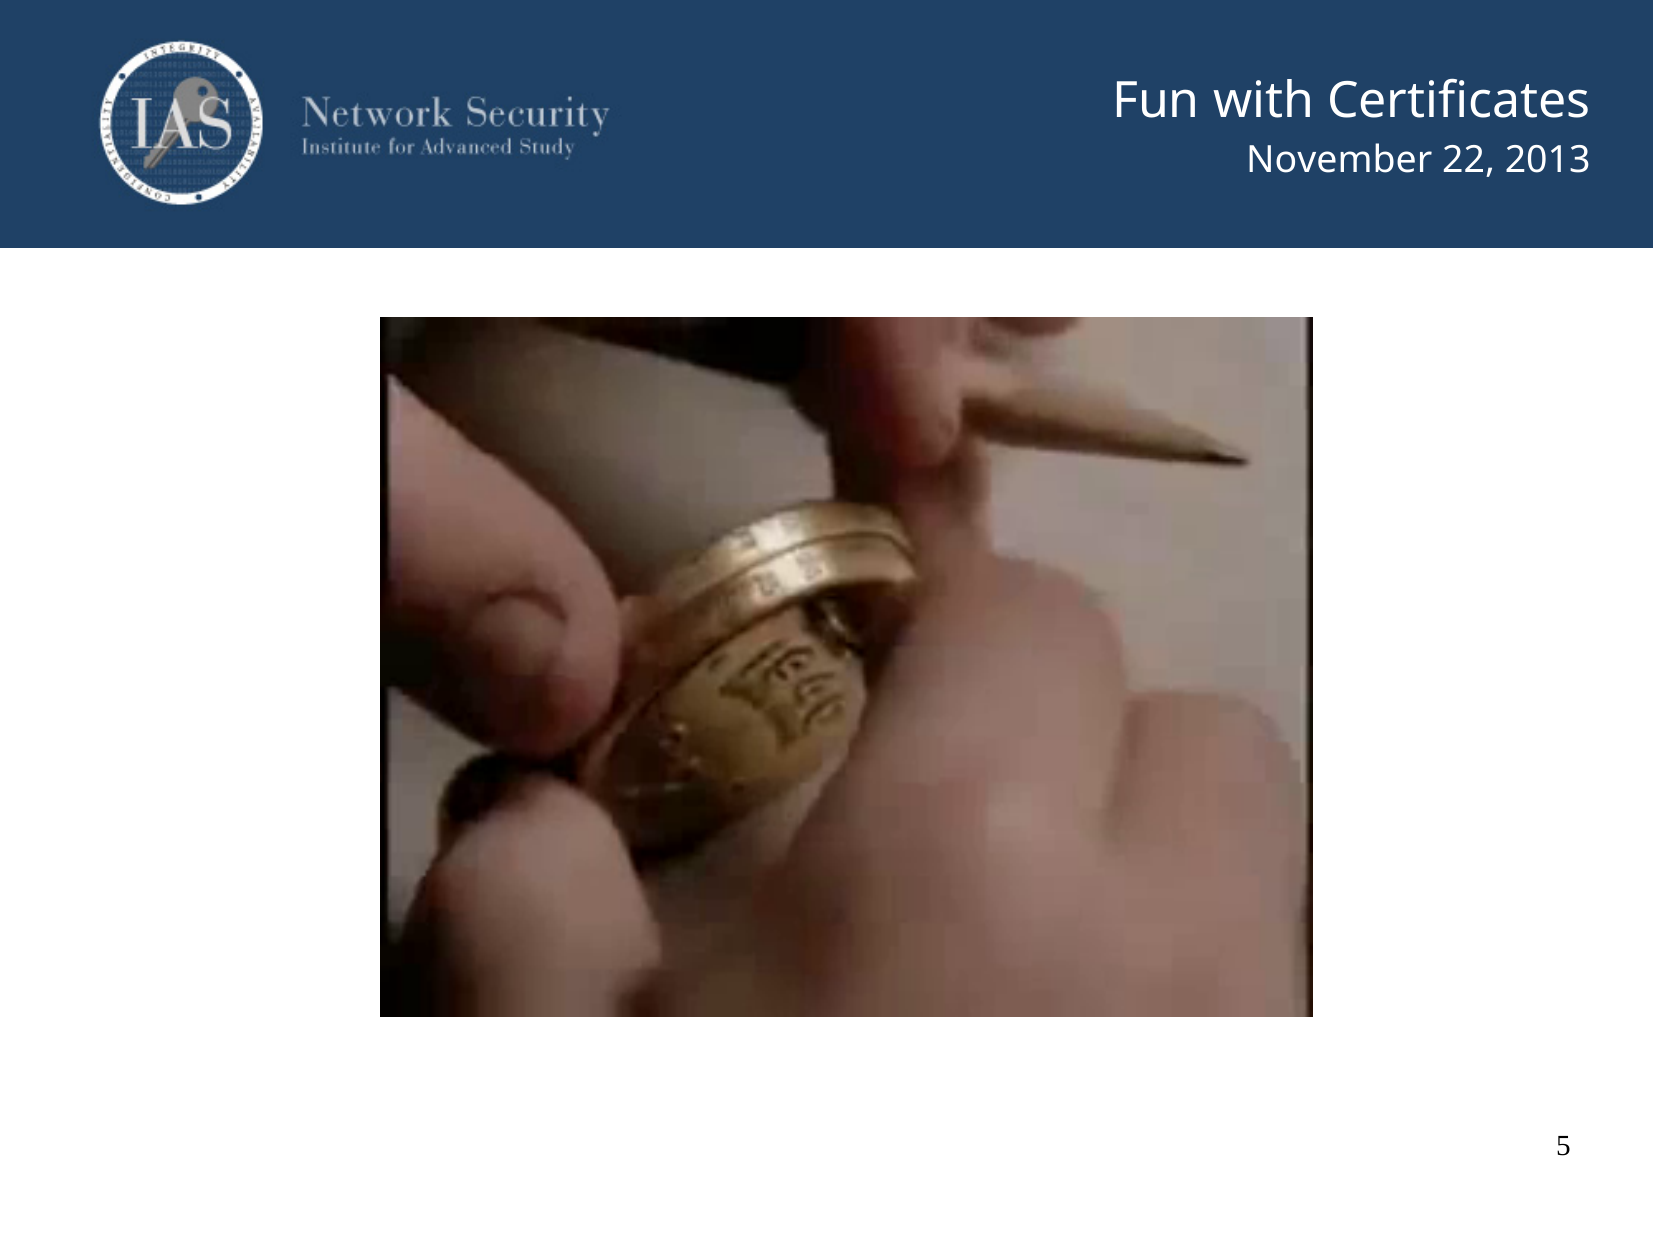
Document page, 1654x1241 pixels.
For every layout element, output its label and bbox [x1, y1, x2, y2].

picture [0, 0, 1653, 248]
picture [380, 317, 1313, 1017]
